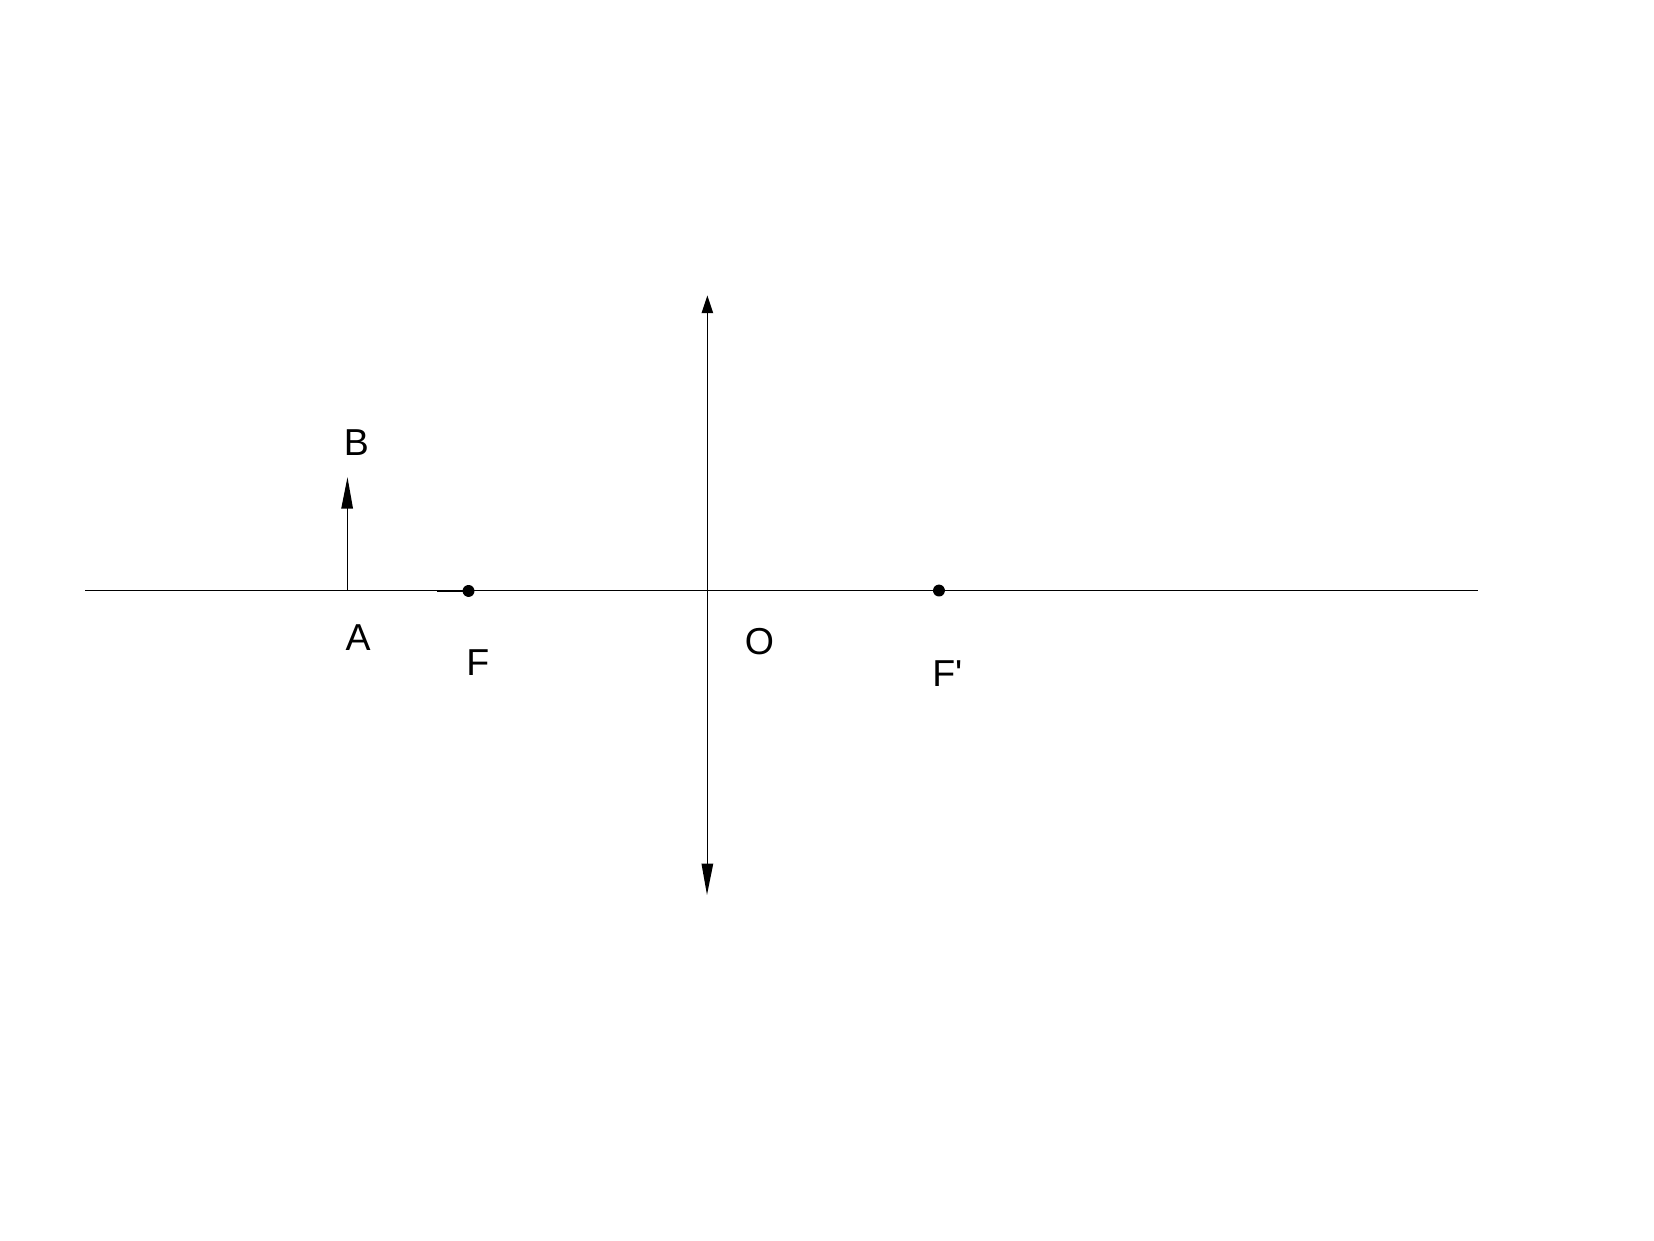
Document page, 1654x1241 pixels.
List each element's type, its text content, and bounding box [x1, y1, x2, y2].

text_box F' [917, 644, 978, 702]
text_box F [451, 633, 505, 691]
text_box O [730, 613, 789, 671]
text_box B [328, 414, 384, 472]
text_box A [330, 608, 386, 676]
